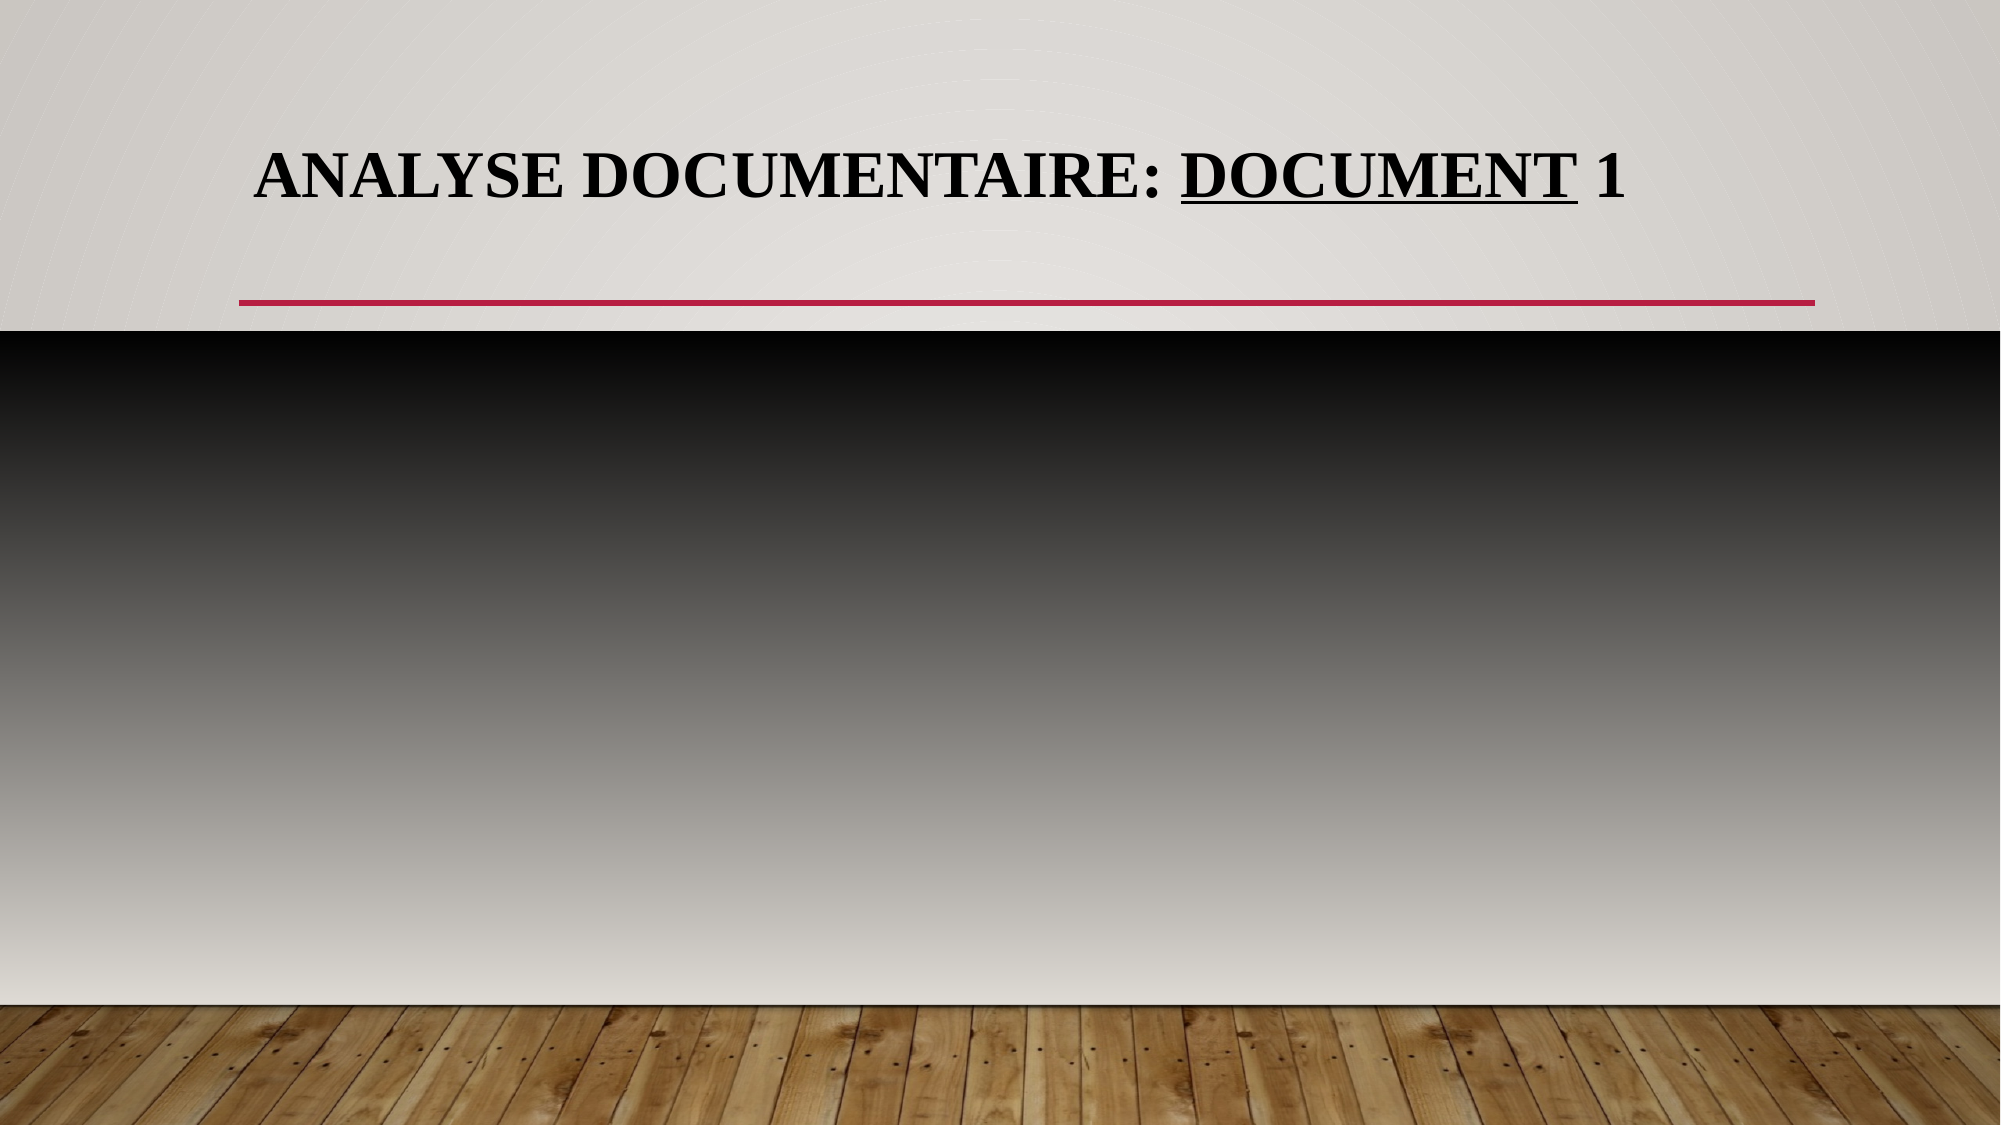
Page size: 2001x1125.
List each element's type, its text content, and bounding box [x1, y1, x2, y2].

title Analyse documentaire: document 1 [238, 131, 1814, 305]
list [238, 330, 1814, 897]
